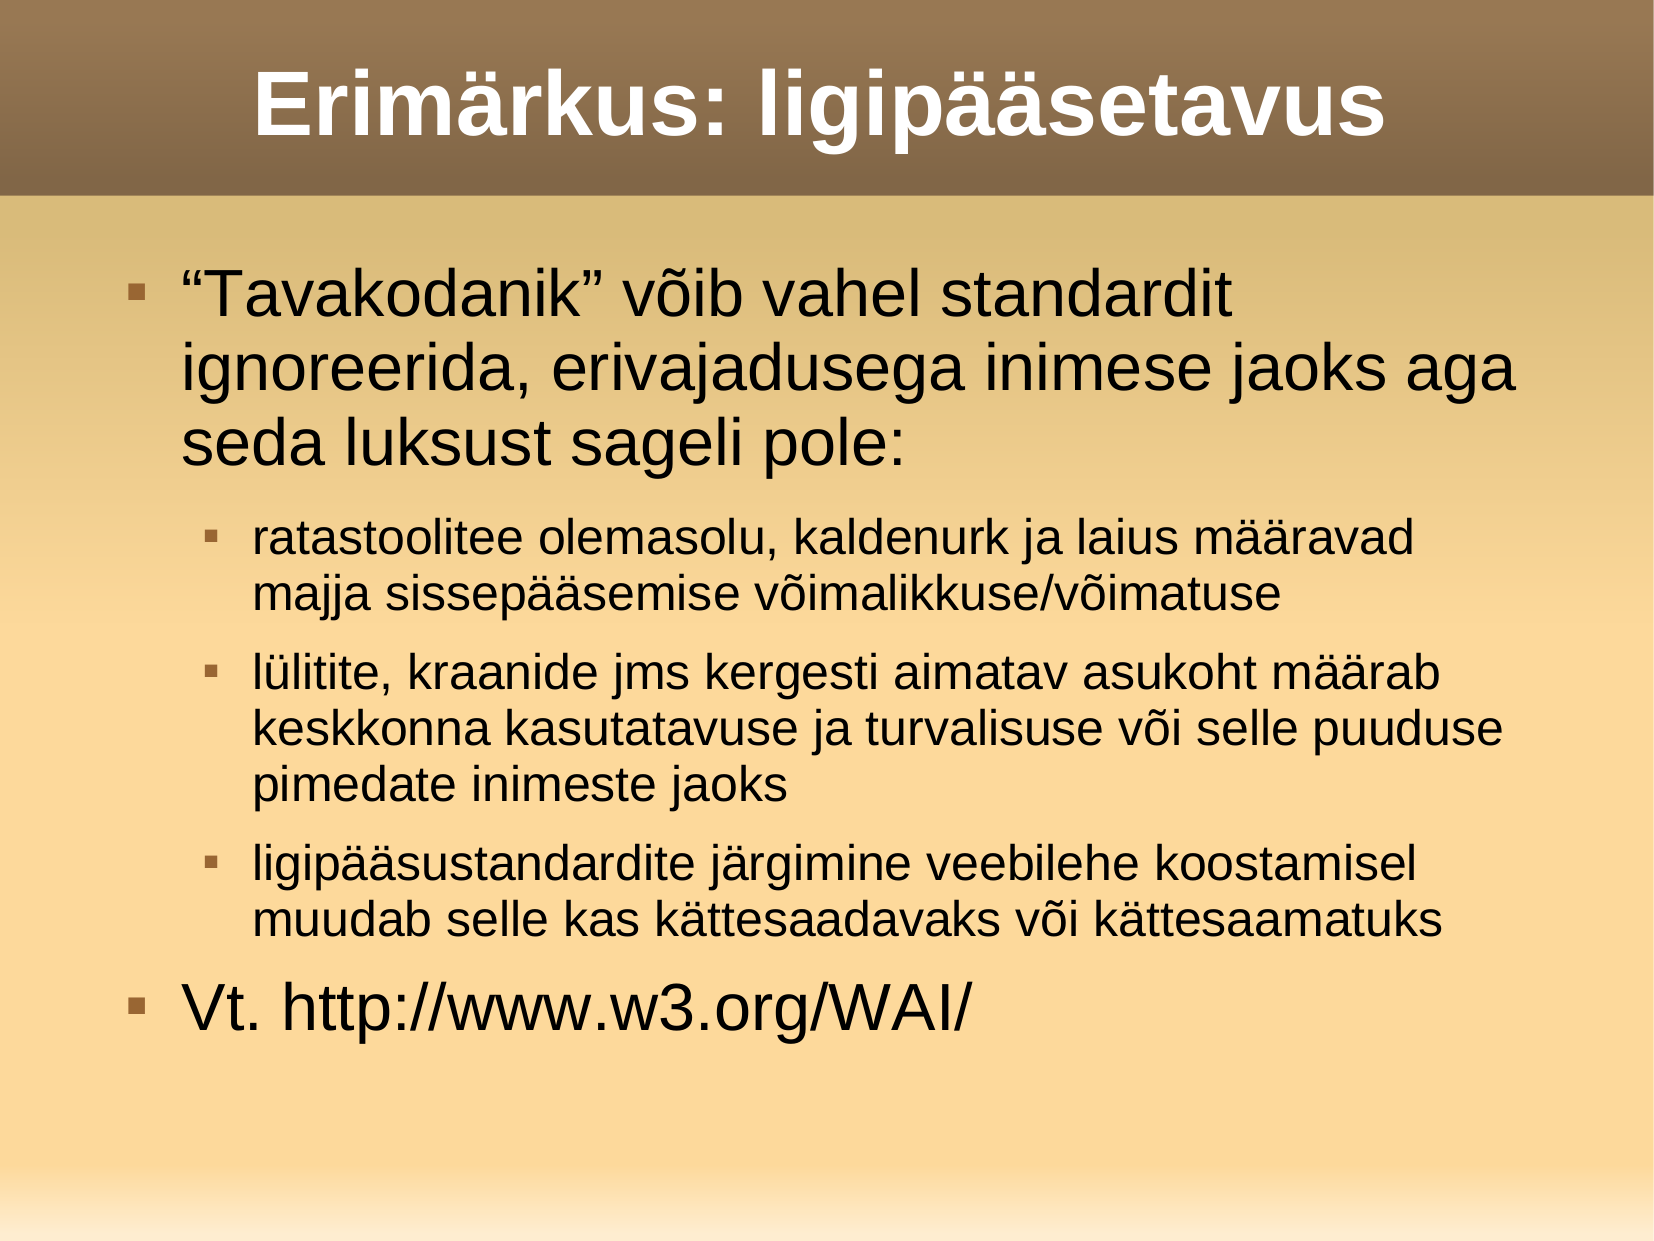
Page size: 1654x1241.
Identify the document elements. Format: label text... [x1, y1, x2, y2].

list “Tavakodanik” võib vahel standardit ignoreerida, erivajadusega inimese jaoks aga seda luksust sageli pole: ratastoolitee olemasolu, kaldenurk ja laius määravad majja sissepääsemise võimalikkuse/võimatuse lülitite, kraanide jms kergesti aimatav asukoht määrab keskkonna kasutatavuse ja turvalisuse või selle puuduse pimedate inimeste jaoks ligipääsustandardite järgimine veebilehe koostamisel muudab selle kas kättesaadavaks või kättesaamatuks Vt. http://www.w3.org/WAI/ [110, 255, 1522, 1046]
title Erimärkus: ligipääsetavus [76, 0, 1565, 208]
picture [0, 0, 1654, 1241]
